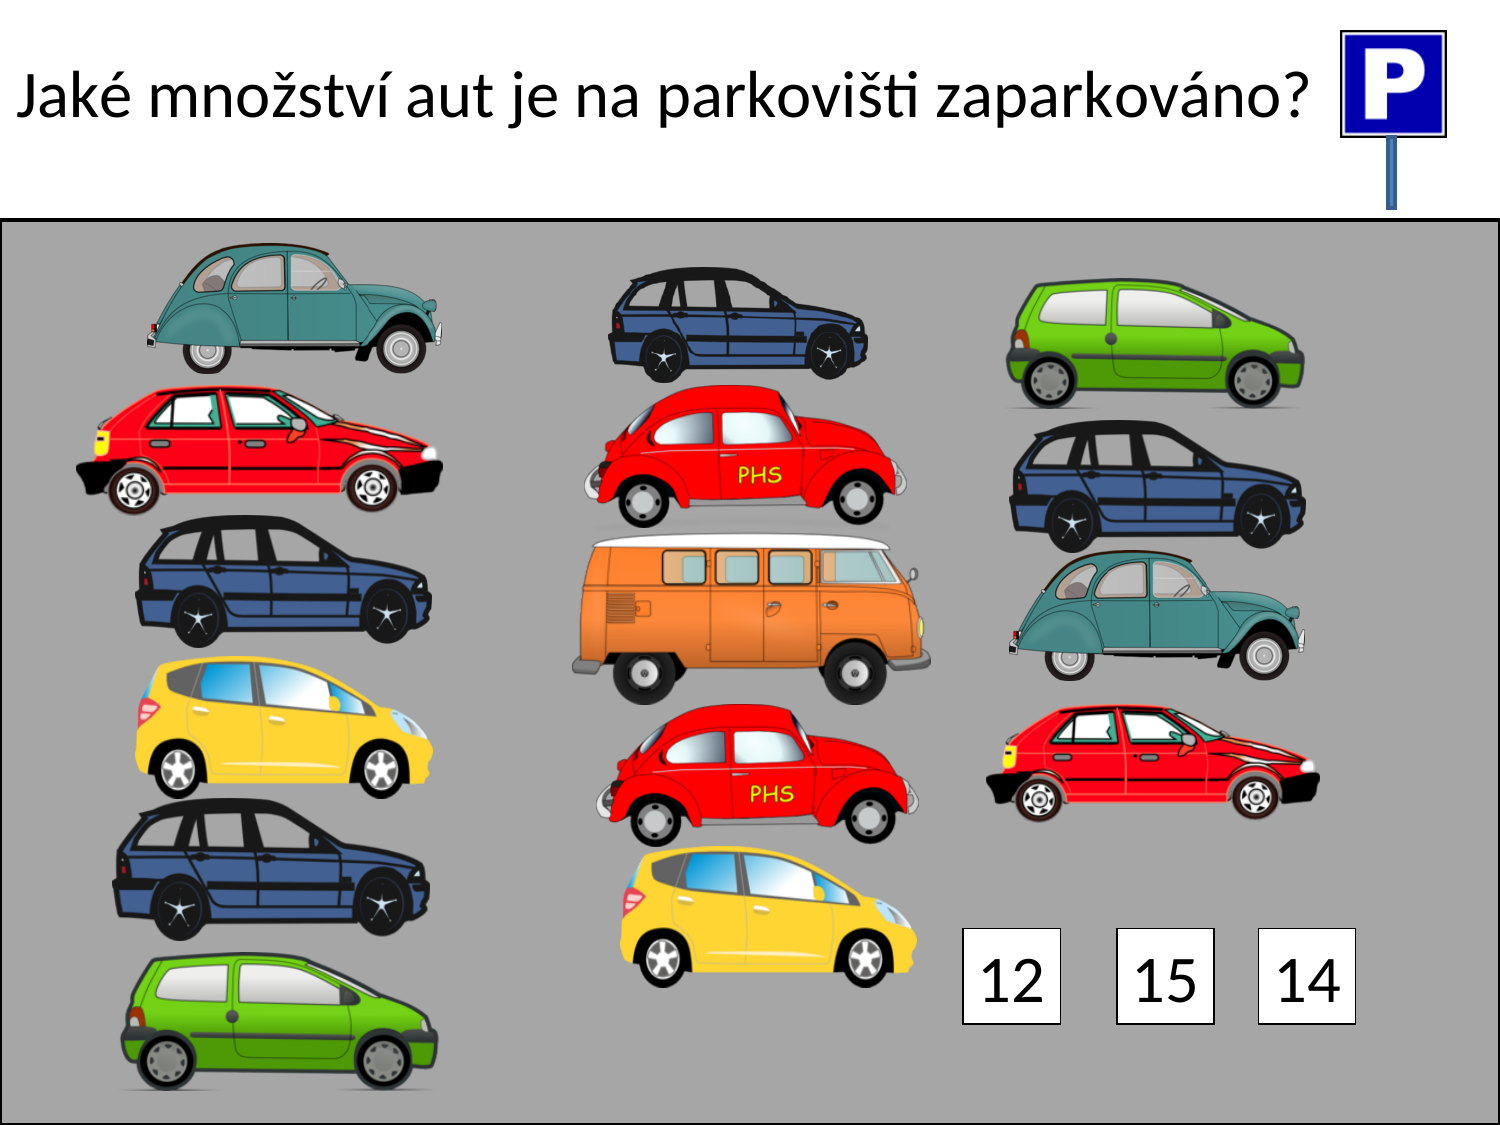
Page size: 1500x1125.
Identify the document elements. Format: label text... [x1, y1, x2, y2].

text_box 12 [963, 928, 1061, 1025]
text_box [0, 220, 1500, 1125]
picture [112, 952, 443, 1091]
text_box 15 [1116, 928, 1215, 1025]
picture [1009, 420, 1306, 681]
picture [998, 278, 1309, 409]
picture [76, 385, 443, 648]
text_box Jaké množství aut je na parkovišti zaparkováno? [1, 42, 1329, 139]
picture [986, 704, 1320, 823]
text_box [1387, 137, 1396, 208]
picture [572, 385, 931, 988]
picture [1340, 30, 1447, 138]
picture [112, 656, 433, 941]
picture [147, 243, 442, 374]
text_box 14 [1258, 928, 1356, 1025]
picture [608, 267, 868, 383]
